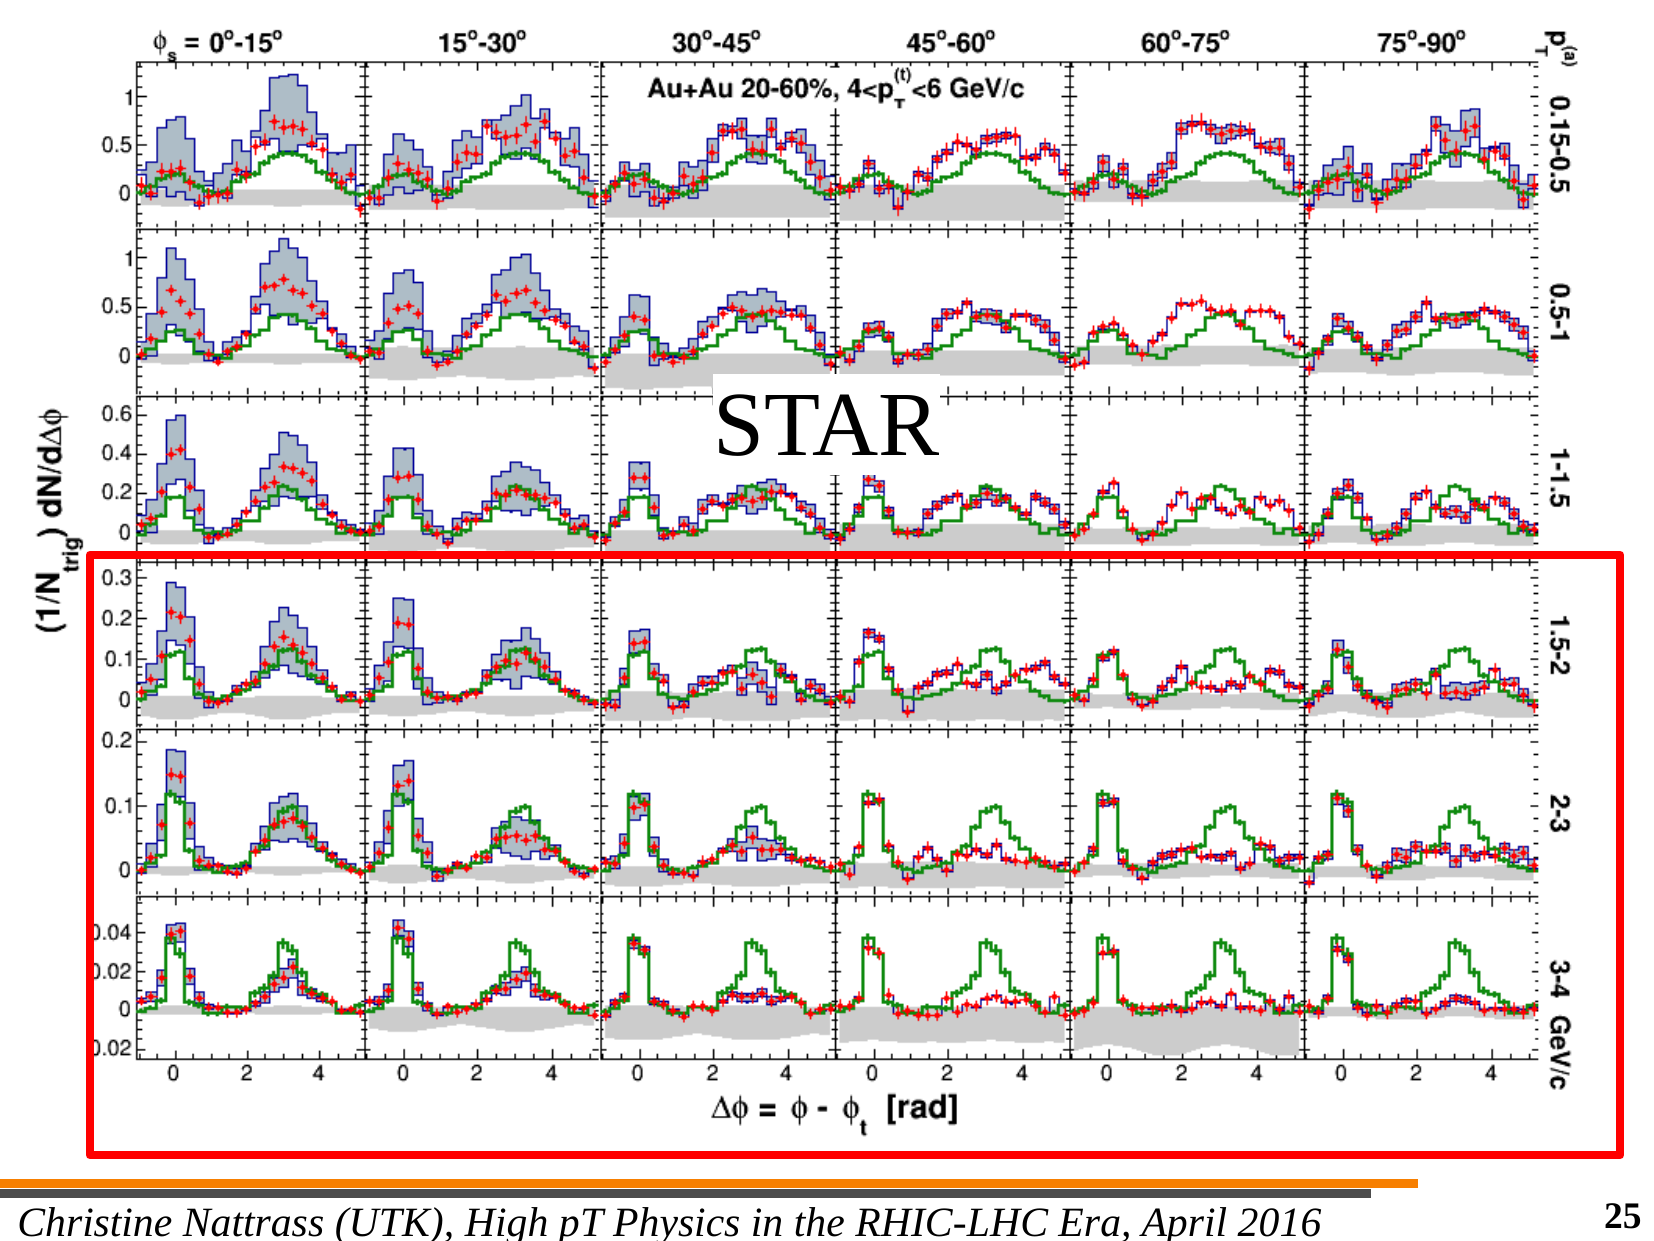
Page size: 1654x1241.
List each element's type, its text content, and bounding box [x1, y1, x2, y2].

picture [94, 559, 1587, 1141]
picture [30, 21, 1587, 1141]
title STAR [82, 321, 1571, 529]
